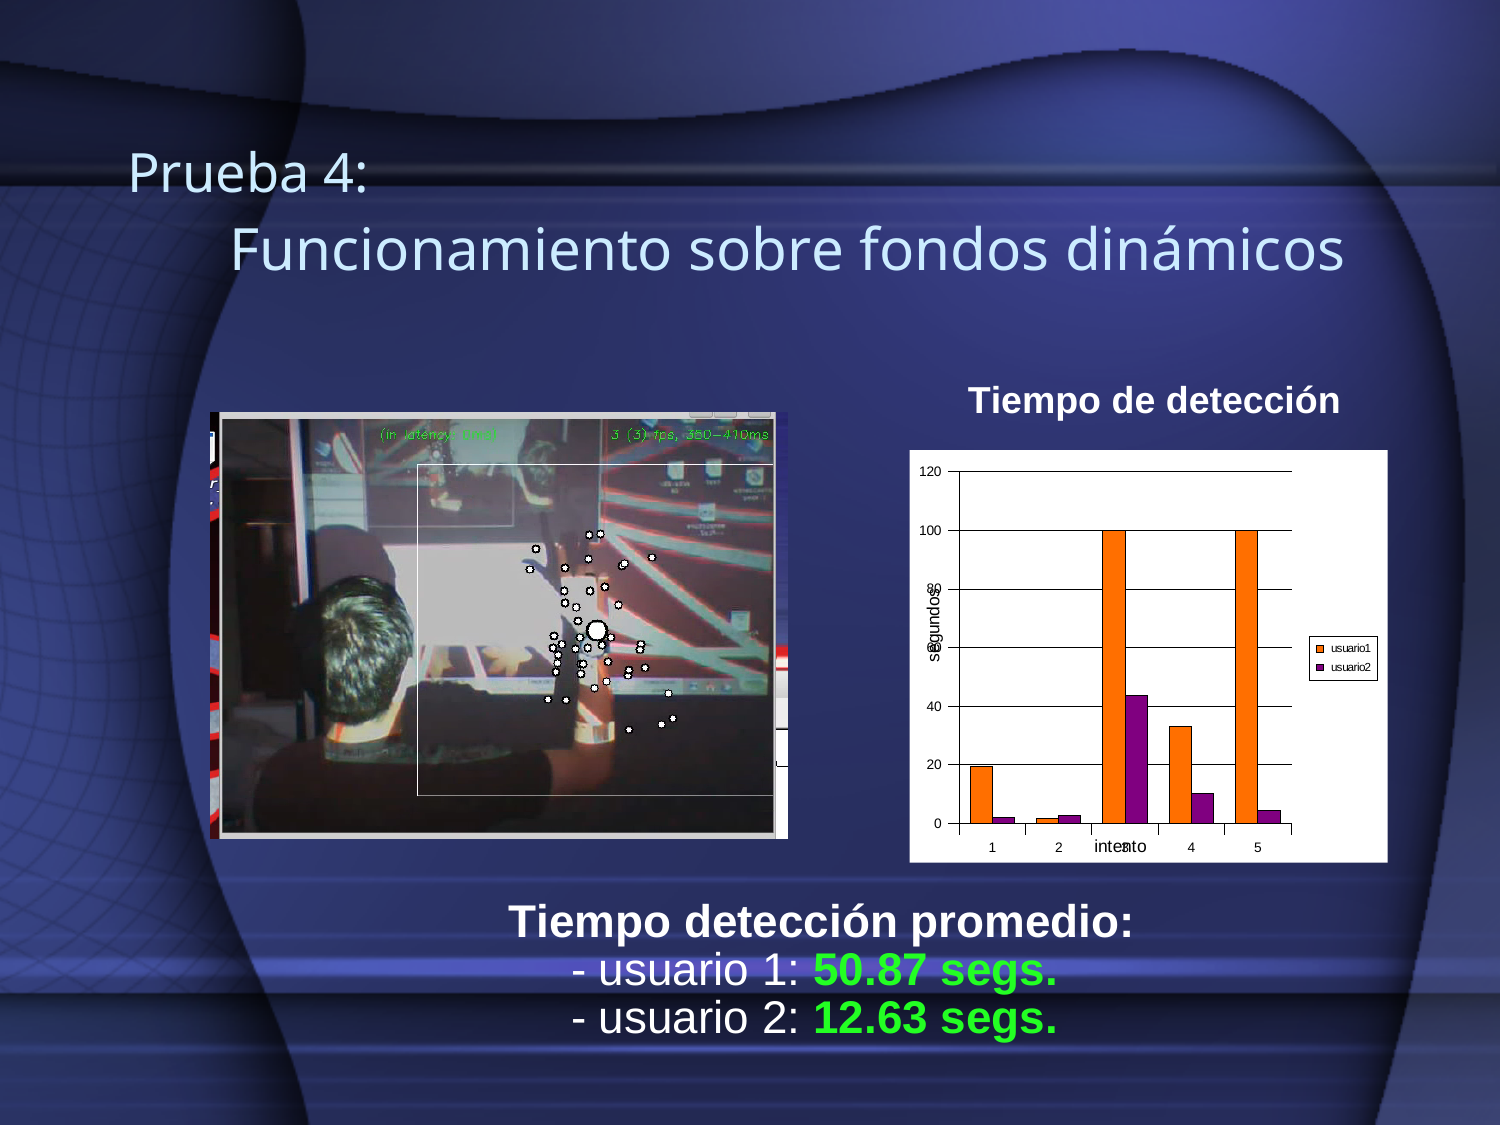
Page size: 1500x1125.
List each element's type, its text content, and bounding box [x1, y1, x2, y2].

chart [909, 450, 1388, 863]
text_box Tiempo detección promedio: - usuario 1: 50.87 segs. - usuario 2: 12.63 segs. [481, 892, 1138, 1054]
text_box Tiempo de detección [953, 375, 1357, 432]
picture [0, 0, 1500, 1125]
text_box Prueba 4: Funcionamiento sobre fondos dinámicos [112, 74, 1463, 347]
